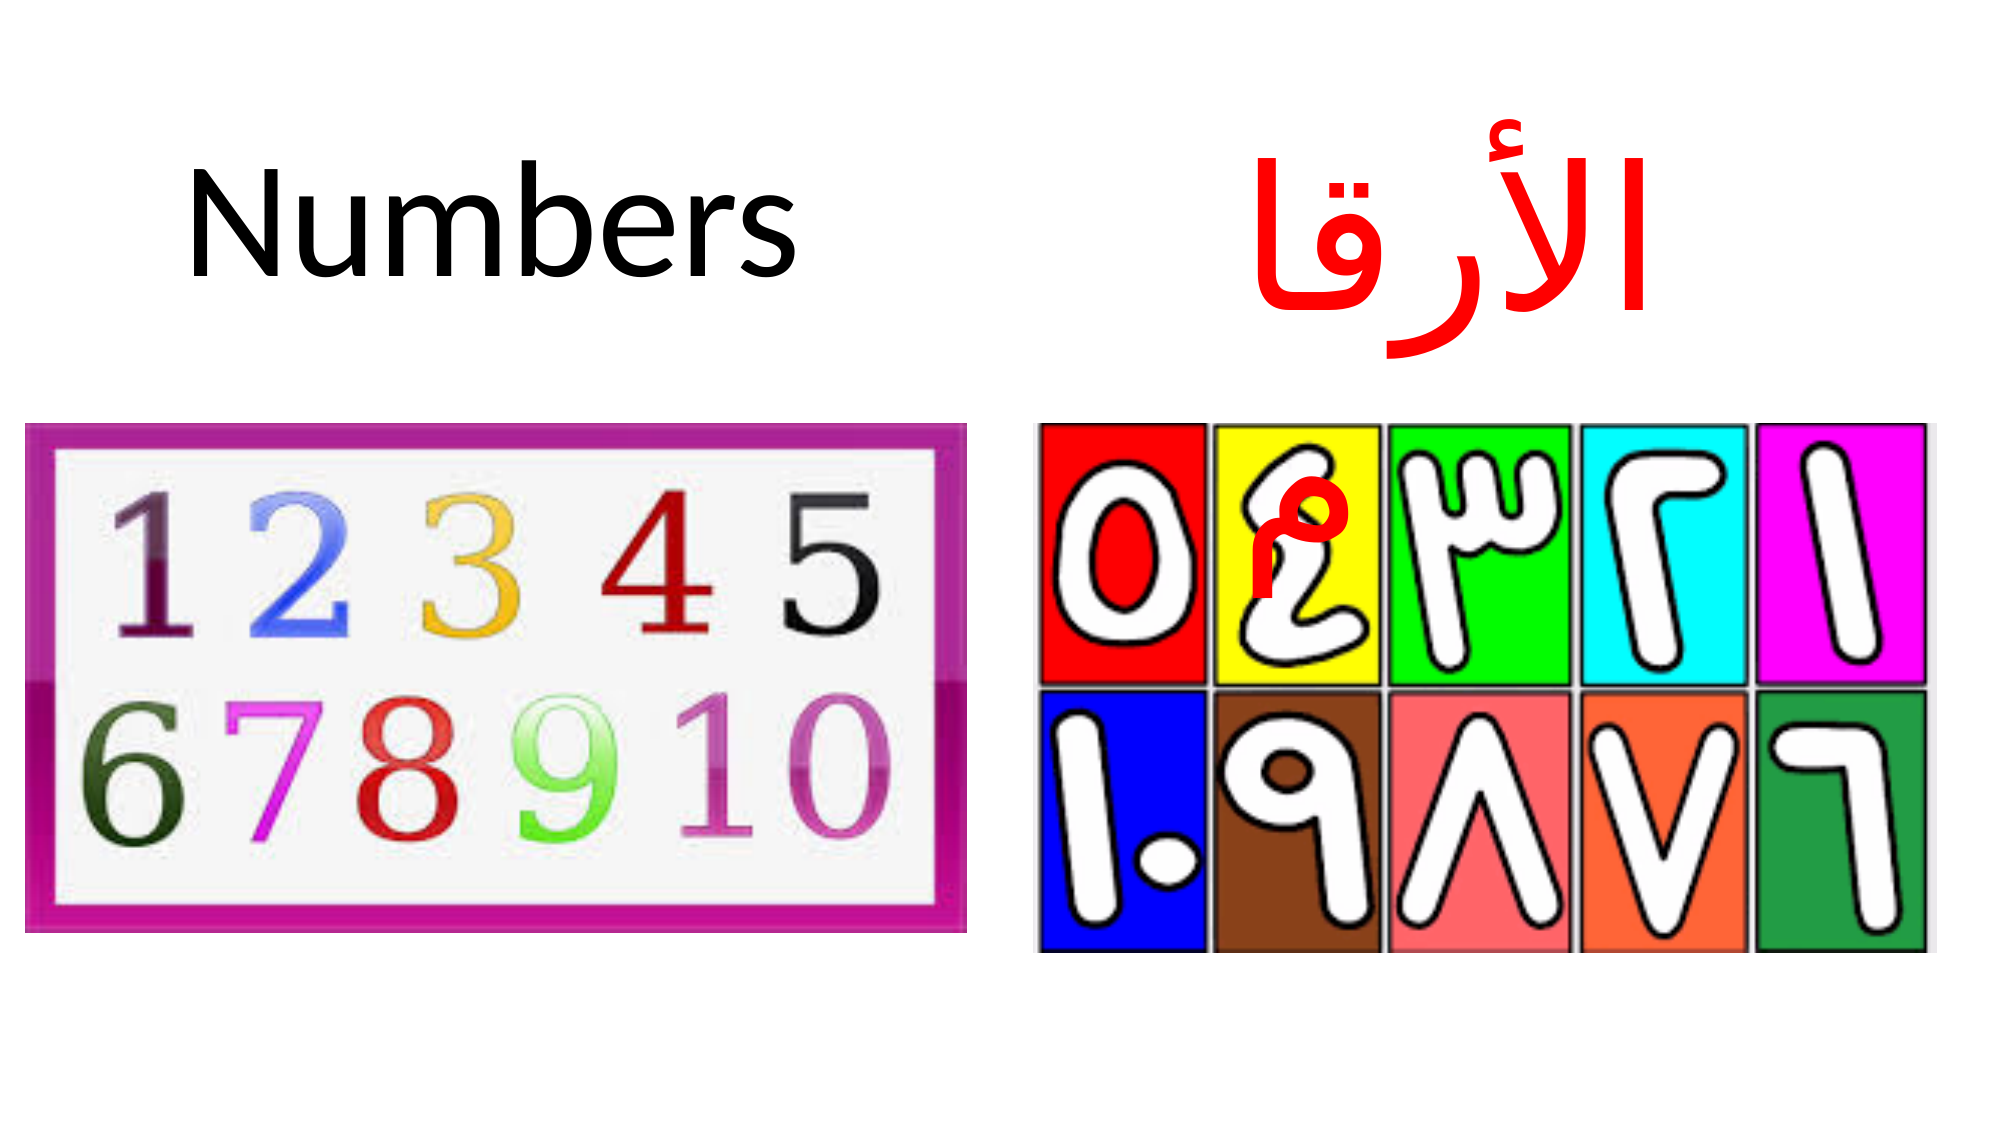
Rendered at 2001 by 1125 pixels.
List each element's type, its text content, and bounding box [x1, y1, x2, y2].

text_box الأرقام [1224, 103, 1704, 361]
picture [1033, 423, 1937, 953]
picture [25, 423, 967, 933]
text_box Numbers [167, 102, 825, 320]
